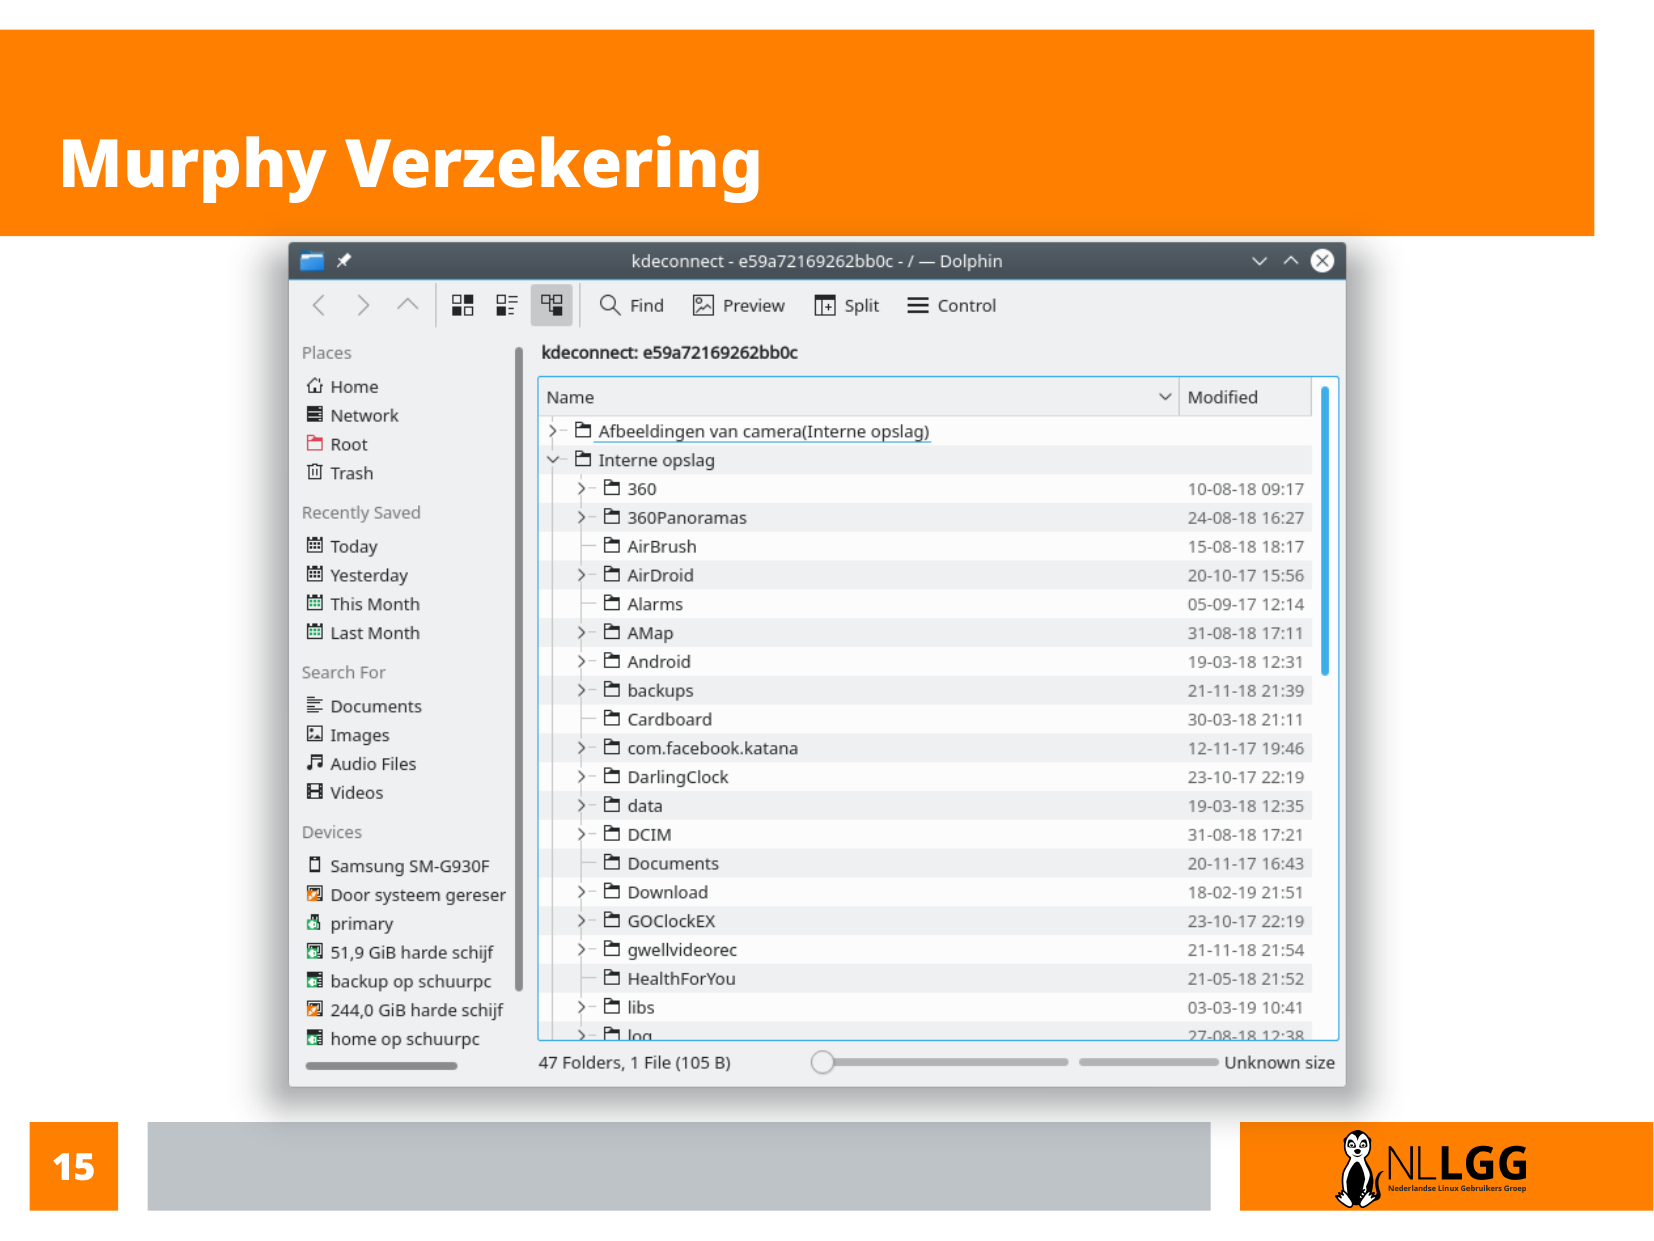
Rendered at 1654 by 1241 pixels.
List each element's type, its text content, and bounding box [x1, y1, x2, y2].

title Murphy Verzekering [59, 59, 1595, 207]
picture [209, 207, 1526, 1208]
